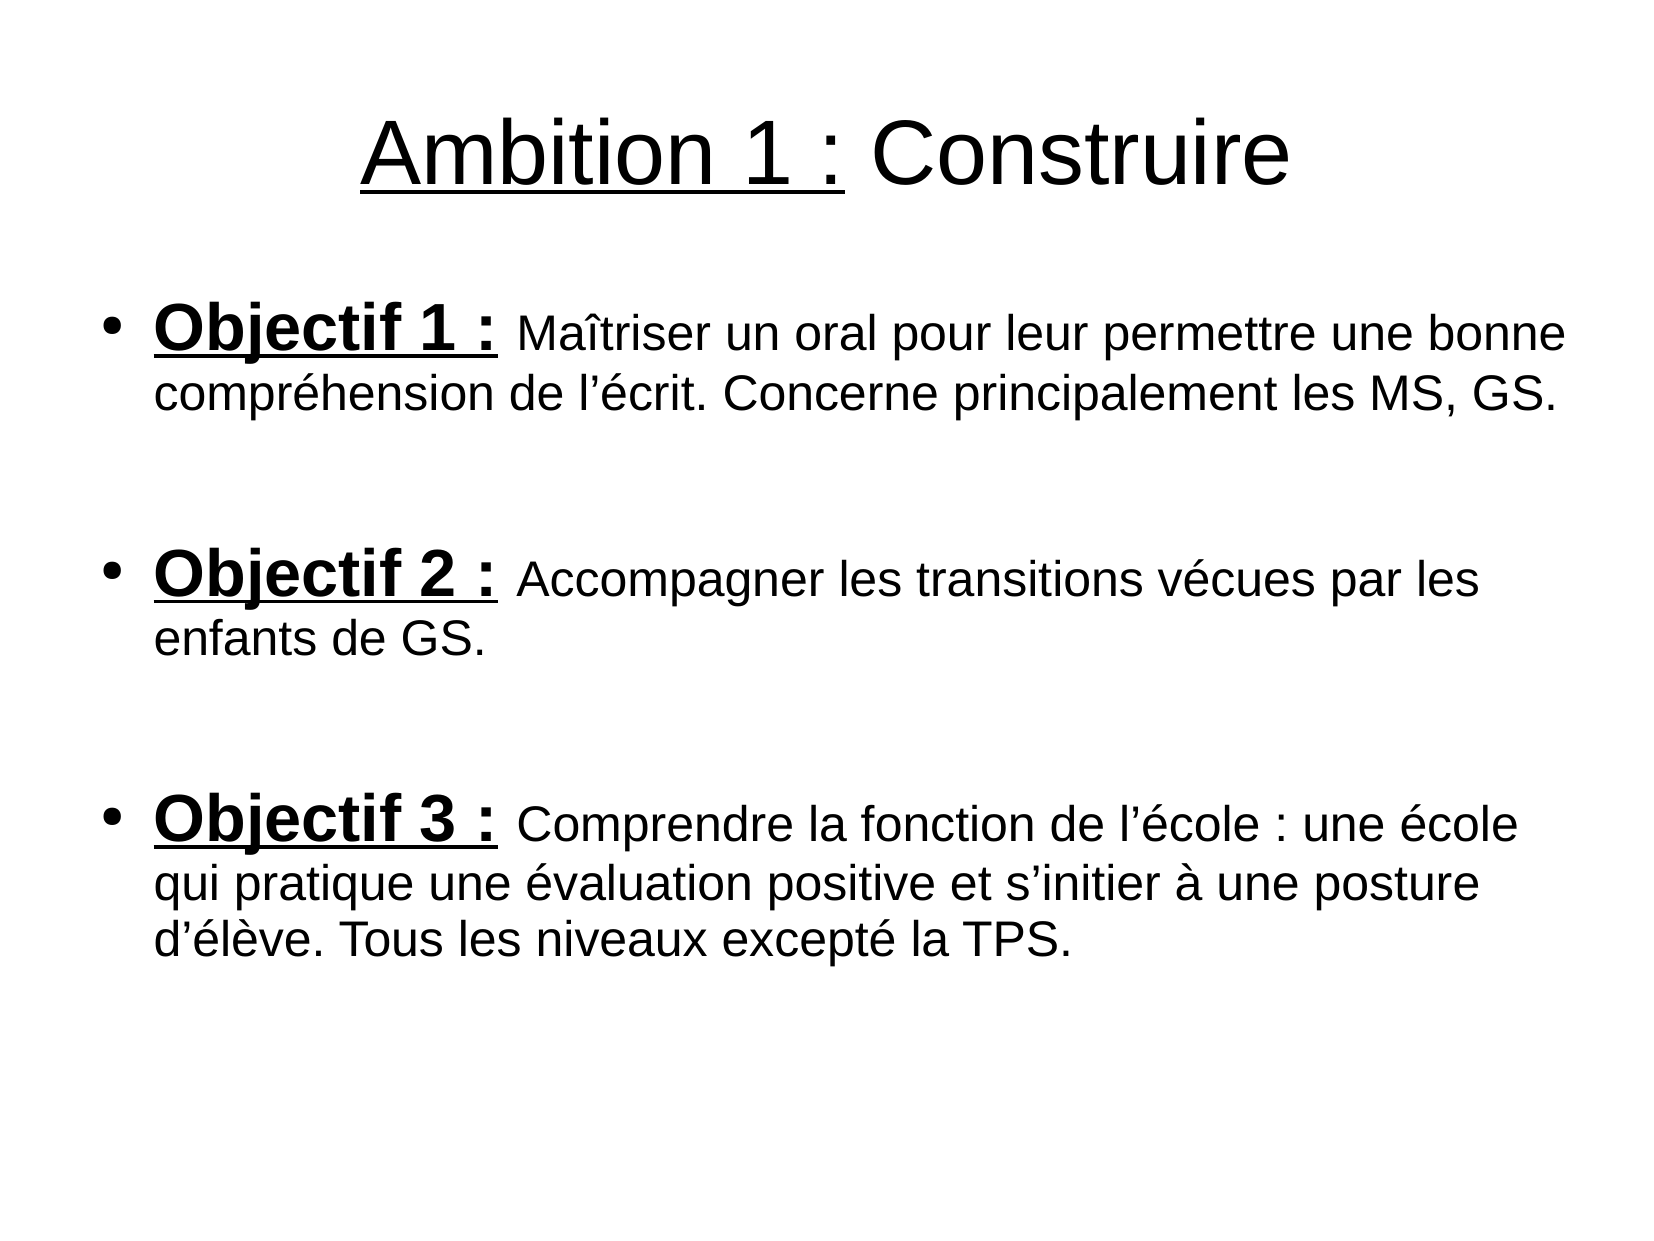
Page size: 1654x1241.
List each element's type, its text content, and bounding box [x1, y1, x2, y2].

title Ambition 1 : Construire [82, 49, 1571, 257]
list Objectif 1 : Maîtriser un oral pour leur permettre une bonne compréhension de l’écrit. Concerne principalement les MS, GS. Objectif 2 : Accompagner les transitions vécues par les enfants de GS. Objectif 3 : Comprendre la fonction de l’école : une école qui pratique une évaluation positive et s’initier à une posture d’élève. Tous les niveaux excepté la TPS. [82, 290, 1571, 1010]
